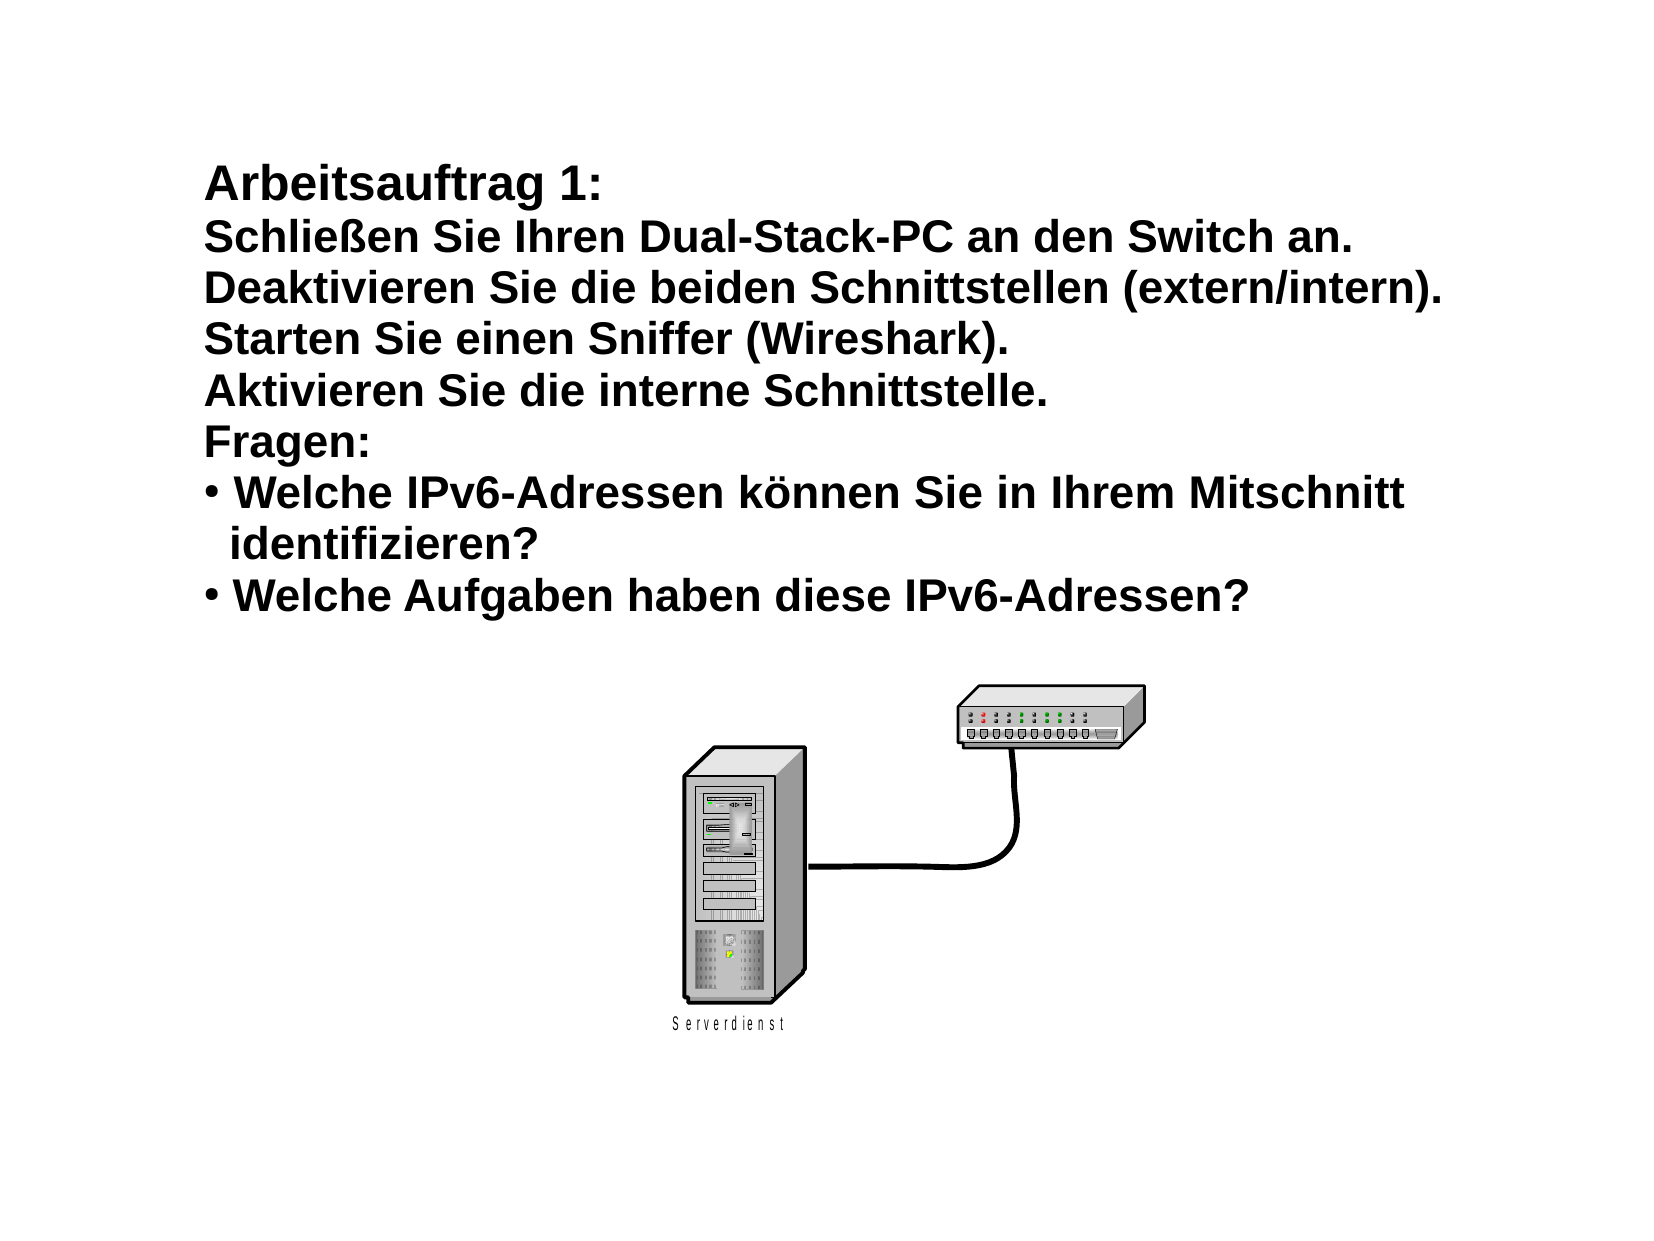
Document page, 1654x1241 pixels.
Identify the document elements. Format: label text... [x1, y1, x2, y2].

picture [951, 679, 1152, 803]
picture [649, 738, 845, 1094]
text_box Arbeitsauftrag 1: Schließen Sie Ihren Dual-Stack-PC an den Switch an. Deaktivieren Sie die beiden Schnittstellen (extern/intern). Starten Sie einen Sniffer (Wireshark). Aktivieren Sie die interne Schnittstelle. Fragen: Welche IPv6-Adressen können Sie in Ihrem Mitschnitt identifizieren? Welche Aufgaben haben diese IPv6-Adressen? [188, 147, 1489, 680]
